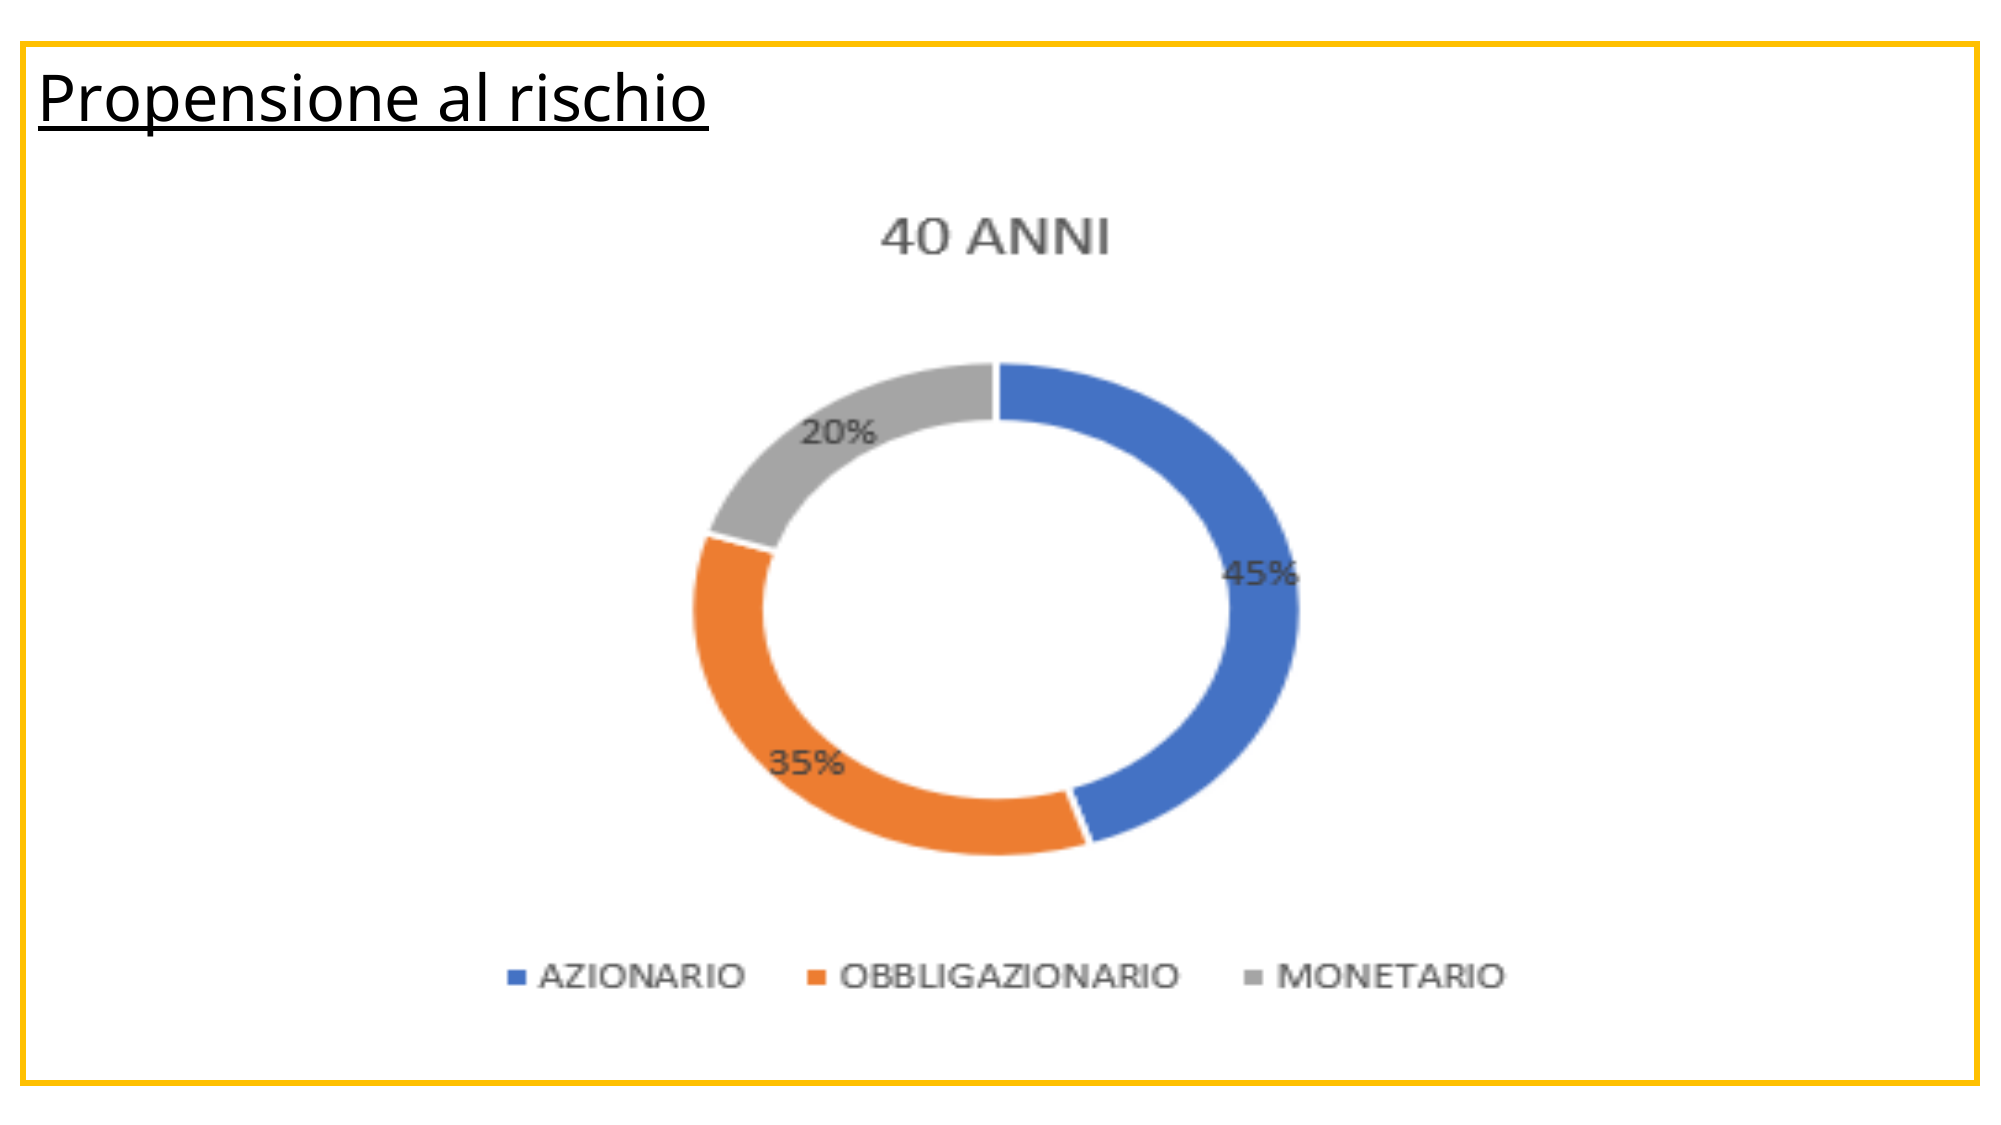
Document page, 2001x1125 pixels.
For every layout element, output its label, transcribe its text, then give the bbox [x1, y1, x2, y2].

picture [124, 180, 1871, 1025]
text_box Propensione al rischio [22, 43, 1978, 1083]
